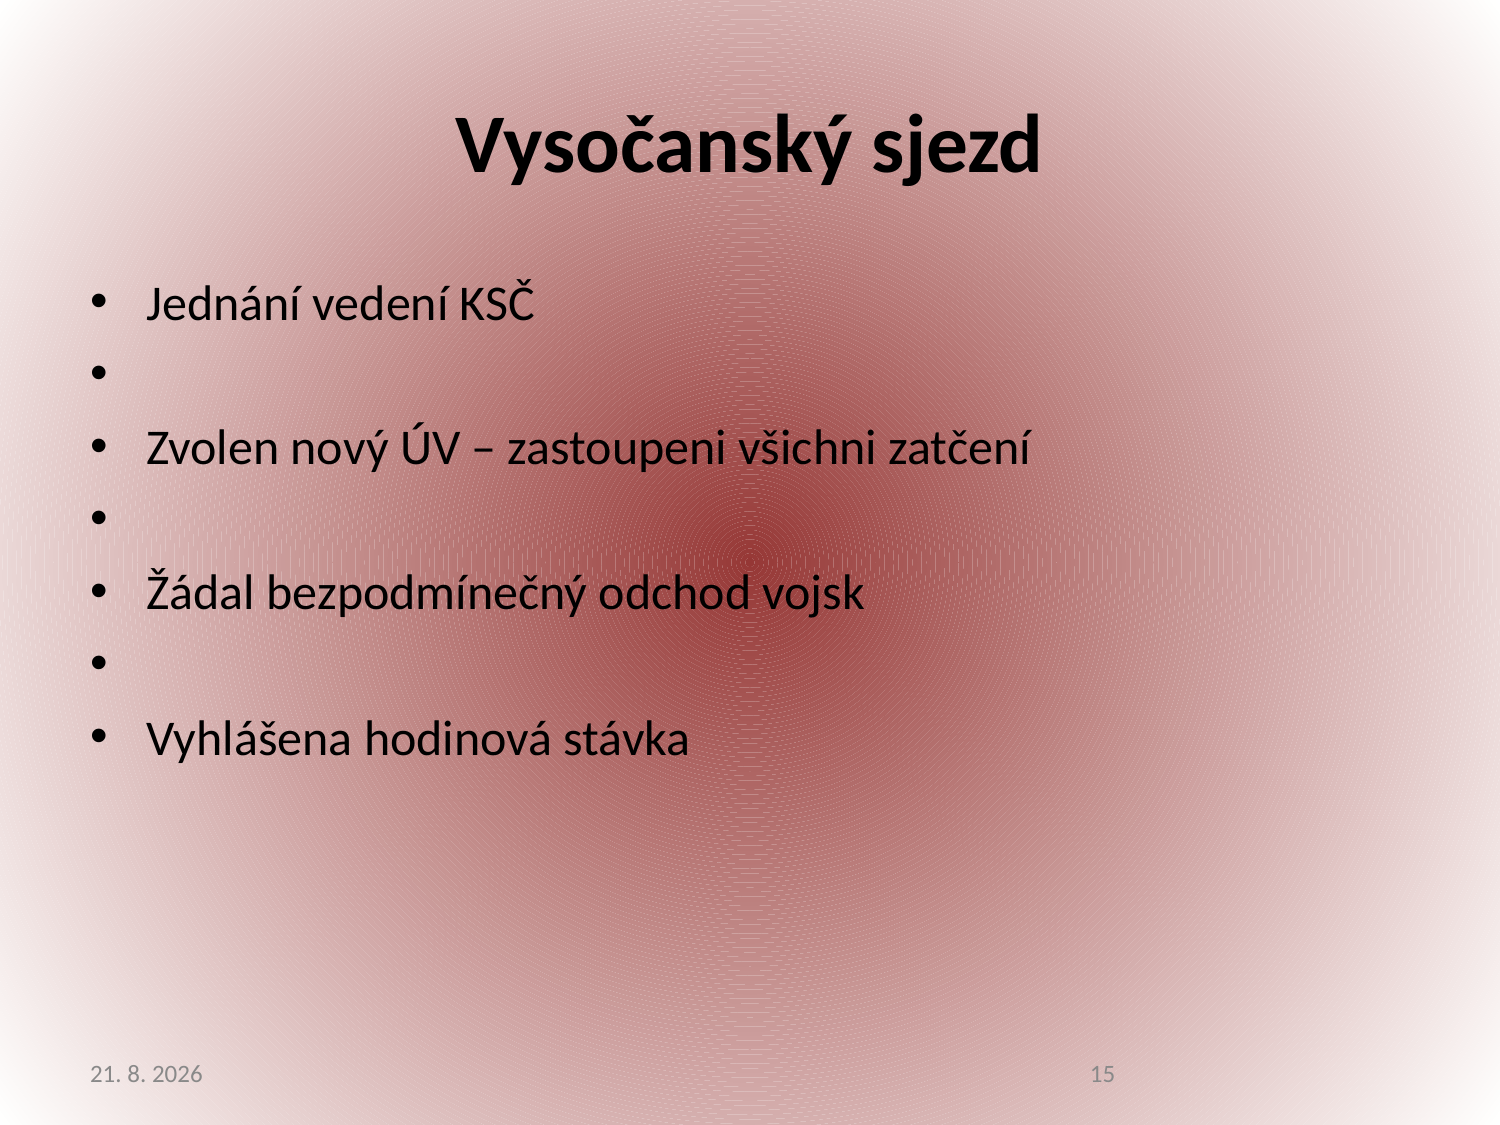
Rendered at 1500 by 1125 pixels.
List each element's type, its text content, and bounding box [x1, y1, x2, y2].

title Vysočanský sjezd [75, 45, 1426, 233]
list Jednání vedení KSČ Zvolen nový ÚV – zastoupeni všichni zatčení Žádal bezpodmínečný odchod vojsk Vyhlášena hodinová stávka [75, 262, 1426, 1005]
text_box 9.6.2013 [75, 1042, 426, 1103]
text_box 15 [1074, 1042, 1426, 1103]
